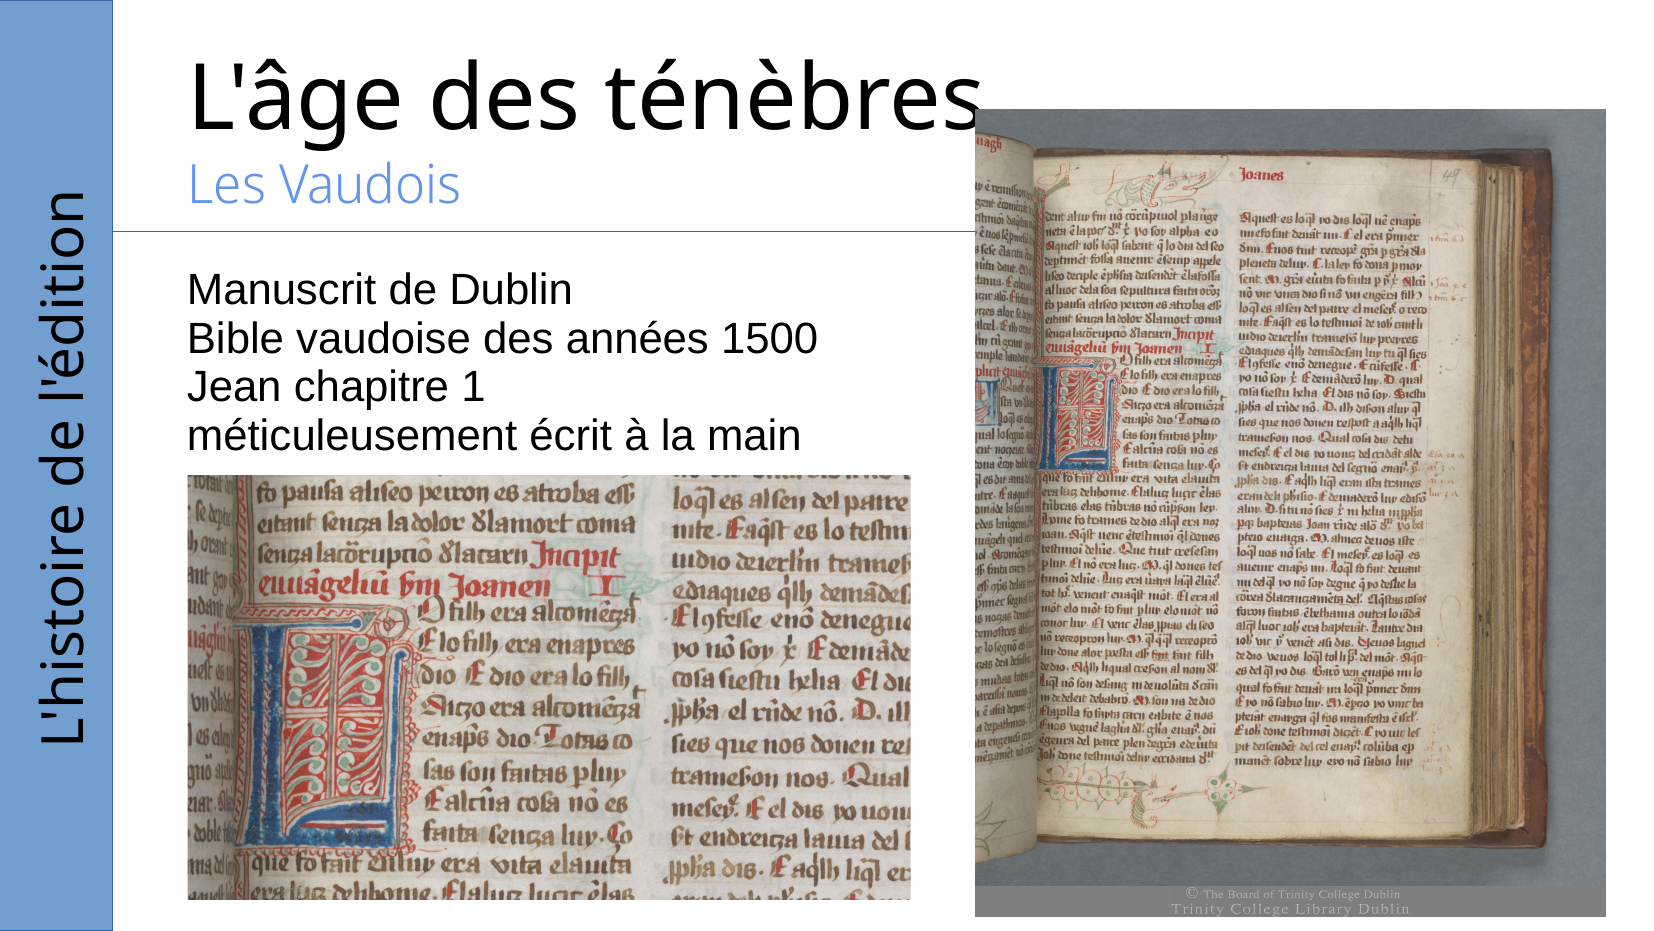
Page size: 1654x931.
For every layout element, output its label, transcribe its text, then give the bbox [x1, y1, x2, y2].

title Les Vaudois [187, 125, 975, 231]
text_box L'histoire de l'édition [13, 37, 105, 901]
picture [187, 475, 911, 900]
title Les Vaudois [187, 232, 975, 239]
text_box Manuscrit de Dublin Bible vaudoise des années 1500 Jean chapitre 1 méticuleusement écrit à la main [186, 264, 901, 488]
title L'âge des ténèbres [187, 33, 1571, 125]
picture [975, 109, 1606, 917]
text_box [0, 0, 113, 931]
